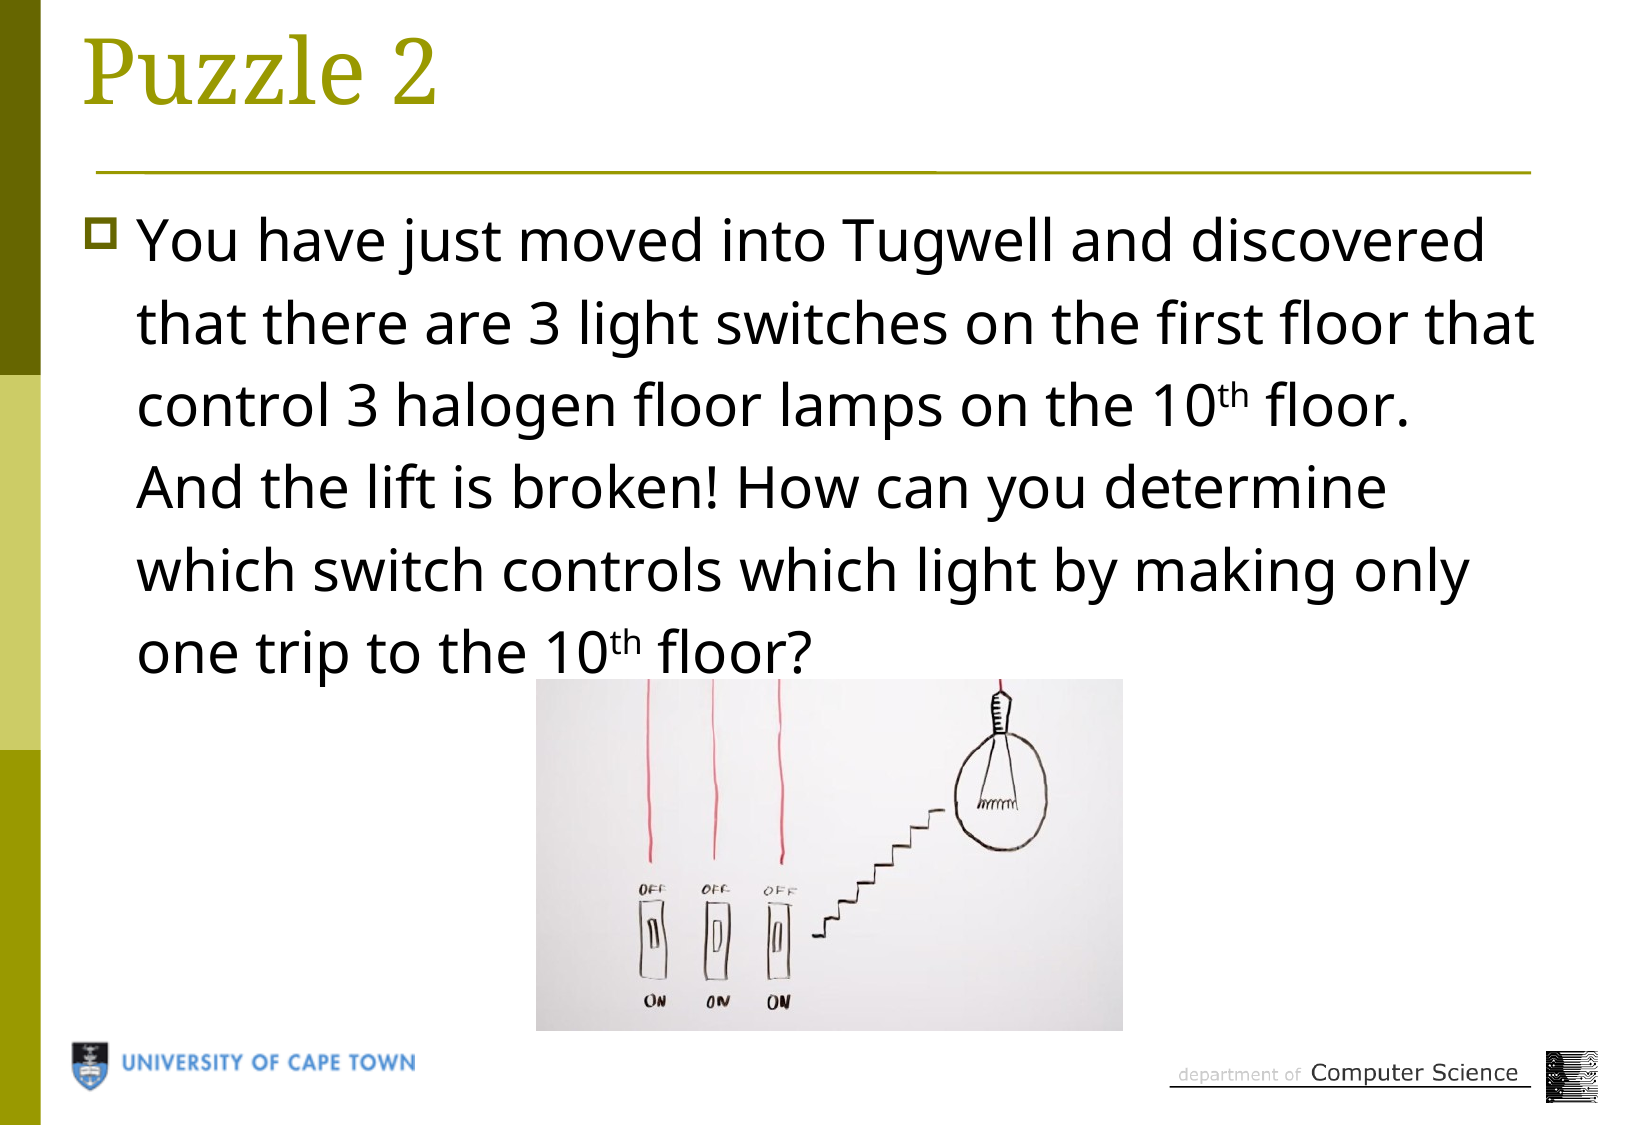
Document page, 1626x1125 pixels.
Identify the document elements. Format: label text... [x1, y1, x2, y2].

list You have just moved into Tugwell and discovered that there are 3 light switches on the first floor that control 3 halogen floor lamps on the 10th floor. And the lift is broken! How can you determine which switch controls which light by making only one trip to the 10th floor? [81, 196, 1543, 939]
title Puzzle 2 [81, 0, 1543, 172]
picture [536, 679, 1123, 1031]
picture [1169, 1043, 1532, 1091]
picture [1546, 1051, 1598, 1103]
picture [61, 1024, 415, 1103]
